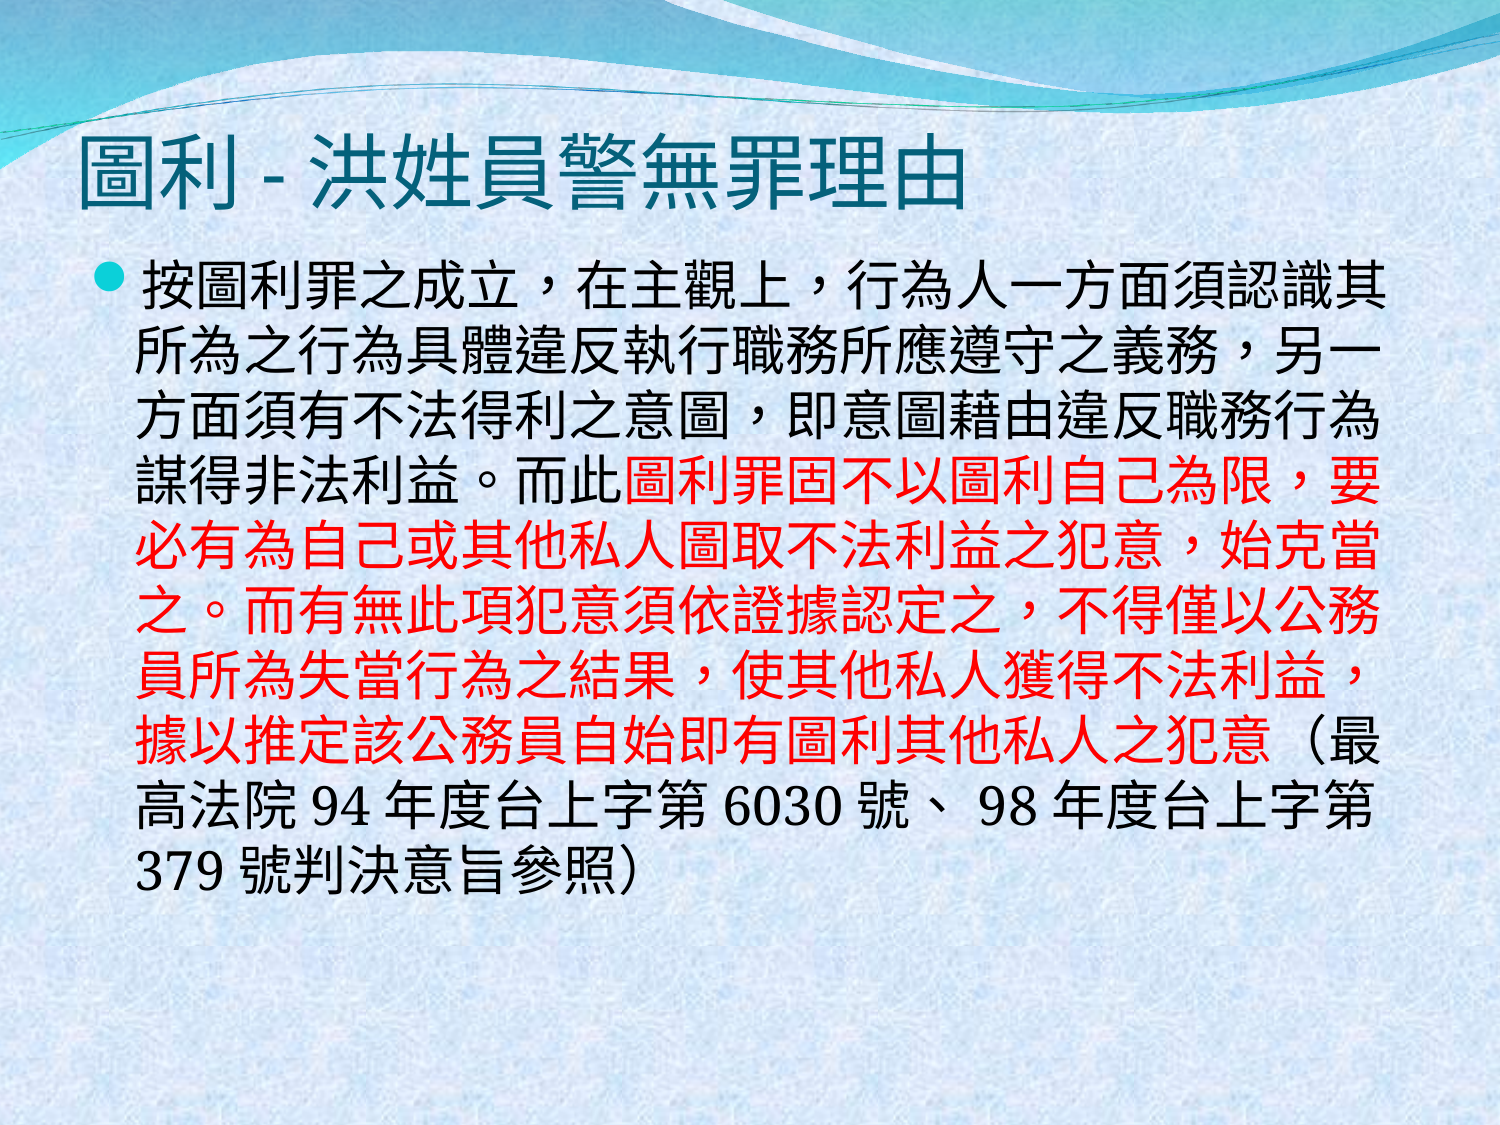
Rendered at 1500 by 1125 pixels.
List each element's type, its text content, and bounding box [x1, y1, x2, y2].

title 圖利-洪姓員警無罪理由 [75, 115, 1426, 221]
picture [0, 0, 1500, 1125]
list 按圖利罪之成立，在主觀上，行為人一方面須認識其所為之行為具體違反執行職務所應遵守之義務，另一方面須有不法得利之意圖，即意圖藉由違反職務行為謀得非法利益。而此圖利罪固不以圖利自己為限，要必有為自己或其他私人圖取不法利益之犯意，始克當之。而有無此項犯意須依證據認定之，不得僅以公務員所為失當行為之結果，使其他私人獲得不法利益，據以推定該公務員自始即有圖利其他私人之犯意（最高法院94年度台上字第6030號、98年度台上字第379號判決意旨參照） [75, 243, 1426, 1038]
